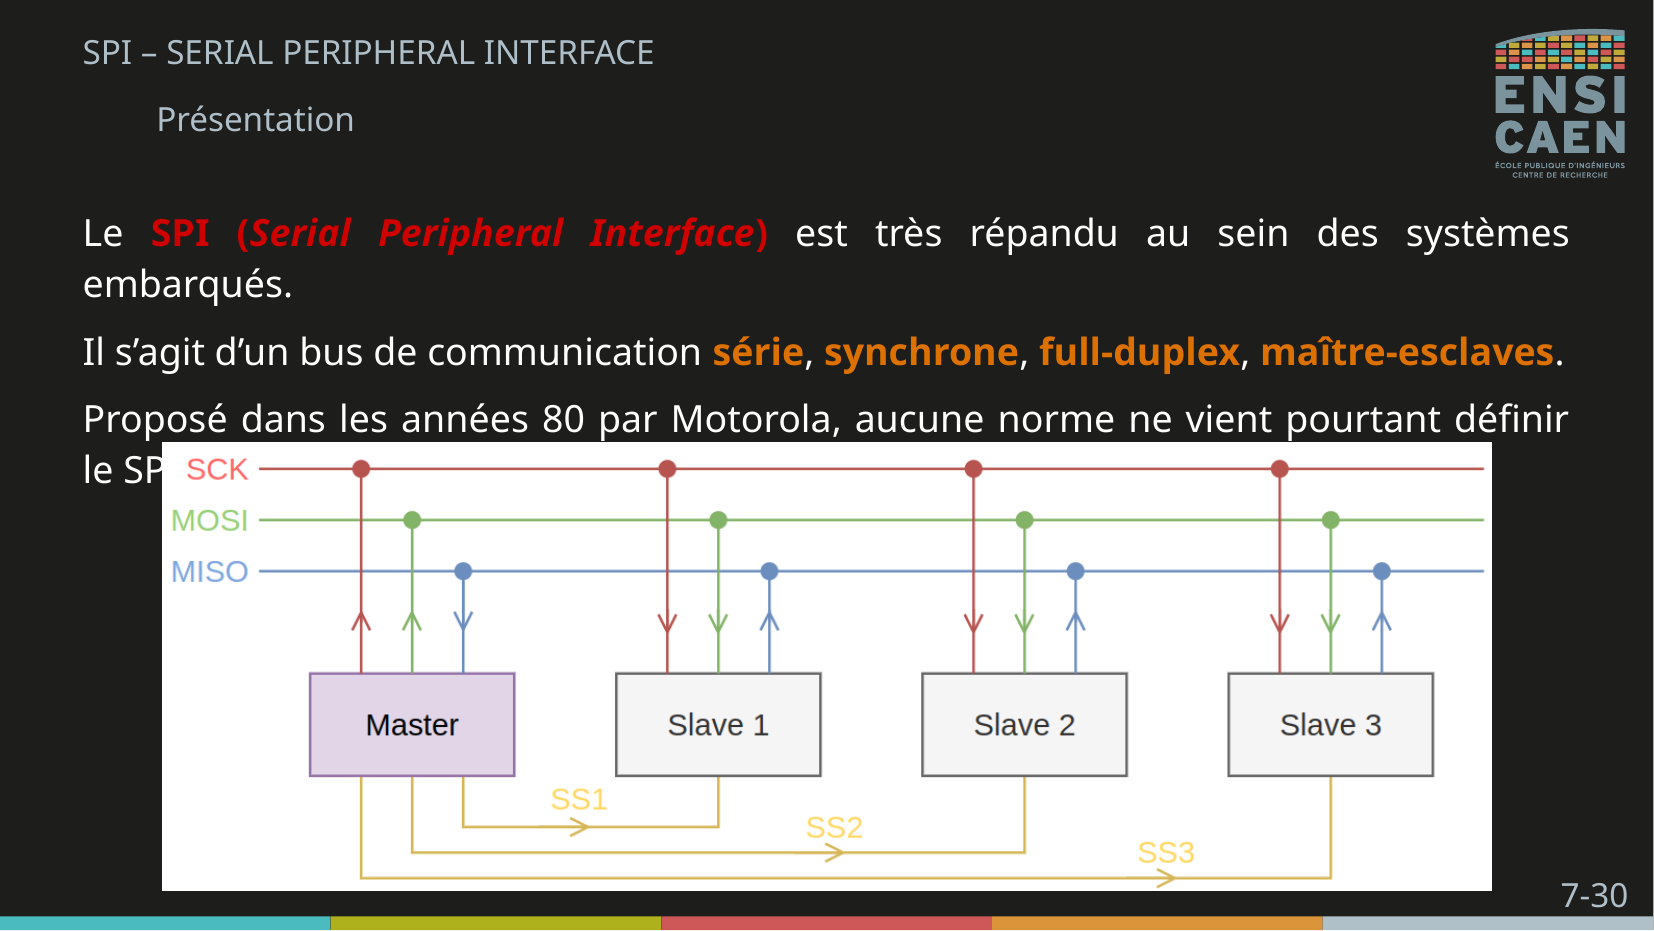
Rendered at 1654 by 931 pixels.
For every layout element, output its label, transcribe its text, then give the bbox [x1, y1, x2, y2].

list Le SPI (Serial Peripheral Interface) est très répandu au sein des systèmes embarqués. Il s’agit d’un bus de communication série, synchrone, full-duplex, maître-esclaves. Proposé dans les années 80 par Motorola, aucune norme ne vient pourtant définir le SPI, ce qui laisse une certaine marge de manœuvre (ou un flou artistique). [82, 206, 1571, 916]
picture [162, 442, 1492, 891]
title SPI – SERIAL PERIPHERAL INTERFACE Présentation [82, 0, 1467, 148]
